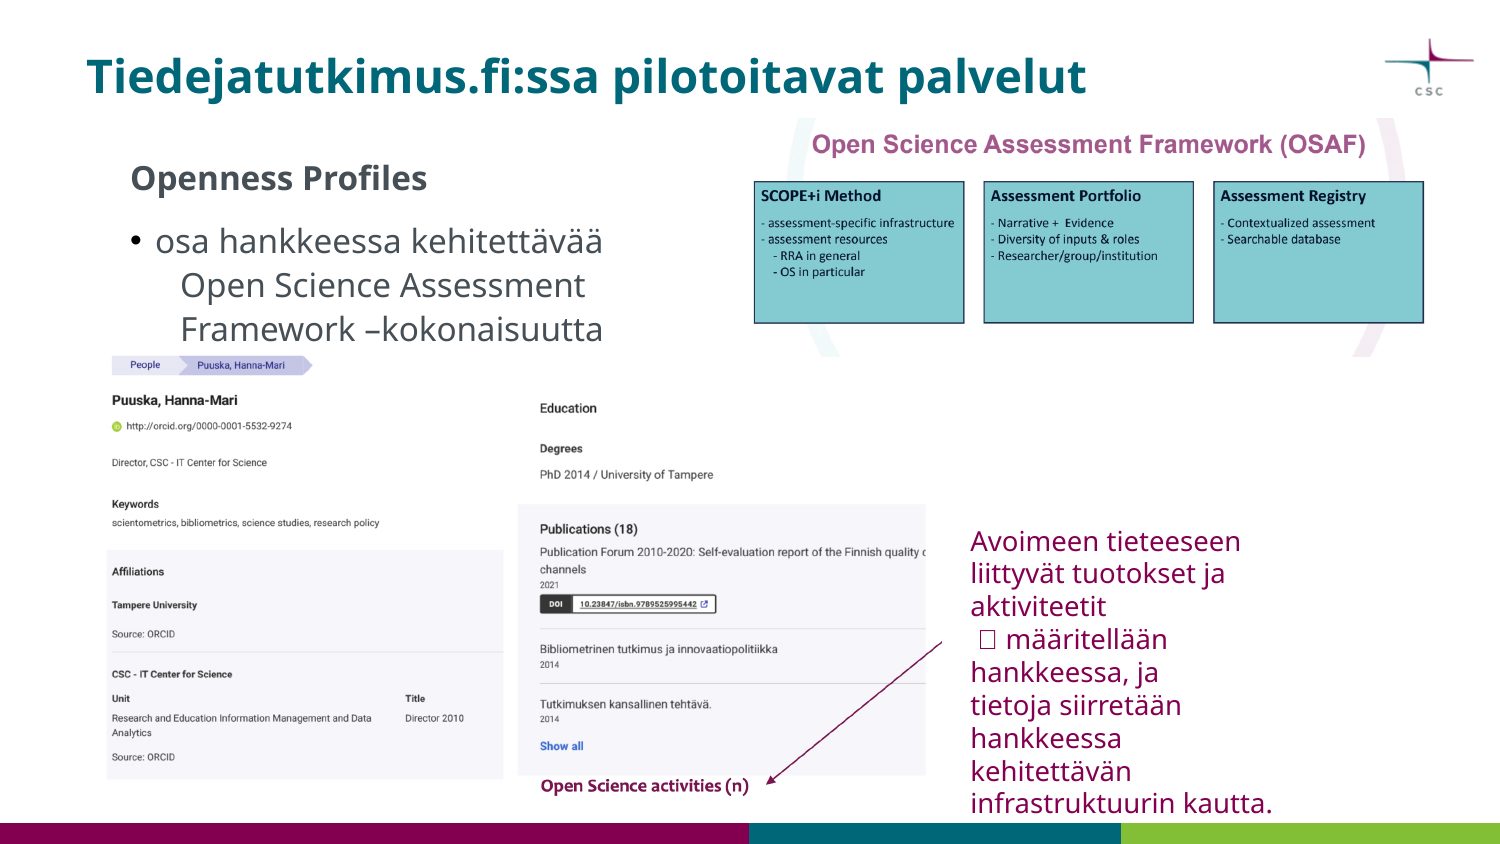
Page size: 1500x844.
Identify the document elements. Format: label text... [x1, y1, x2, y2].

text_box Avoimeen tieteeseen liittyvät tuotokset ja aktiviteetit  määritellään hankkeessa, ja tietoja siirretään hankkeessa kehitettävän infrastruktuurin kautta. [955, 516, 1346, 797]
list Openness Profiles osa hankkeessa kehitettävää Open Science Assessment Framework –kokonaisuutta [119, 147, 680, 347]
picture [78, 118, 1454, 797]
title Tiedejatutkimus.fi:ssa pilotoitavat palvelut [75, 30, 1346, 119]
